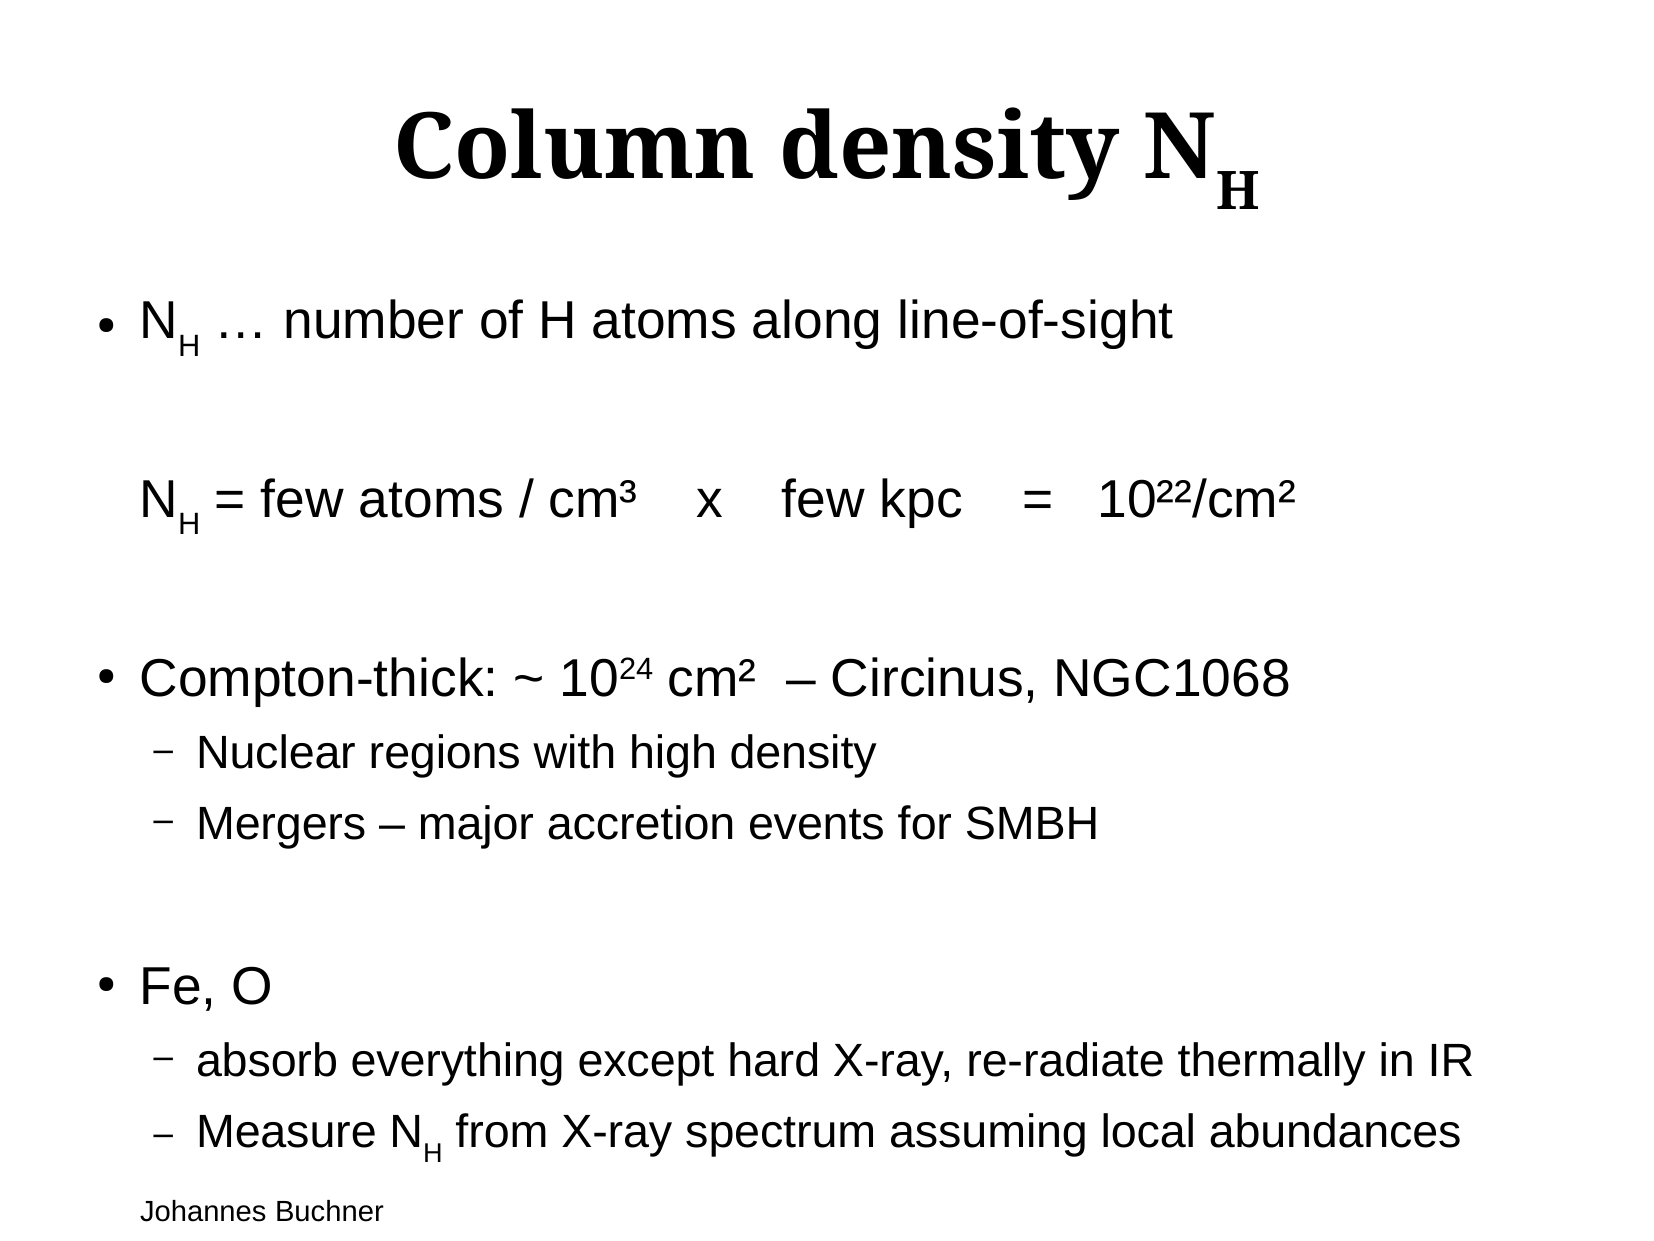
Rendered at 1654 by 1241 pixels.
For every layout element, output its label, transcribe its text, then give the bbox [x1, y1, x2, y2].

list NH … number of H atoms along line-of-sight NH = few atoms / cm³ x few kpc = 10²²/cm² Compton-thick: ~ 1024 cm² – Circinus, NGC1068 Nuclear regions with high density Mergers – major accretion events for SMBH Fe, O absorb everything except hard X-ray, re-radiate thermally in IR Measure NH from X-ray spectrum assuming local abundances [82, 290, 1571, 1186]
title Column density NH [82, 49, 1571, 257]
